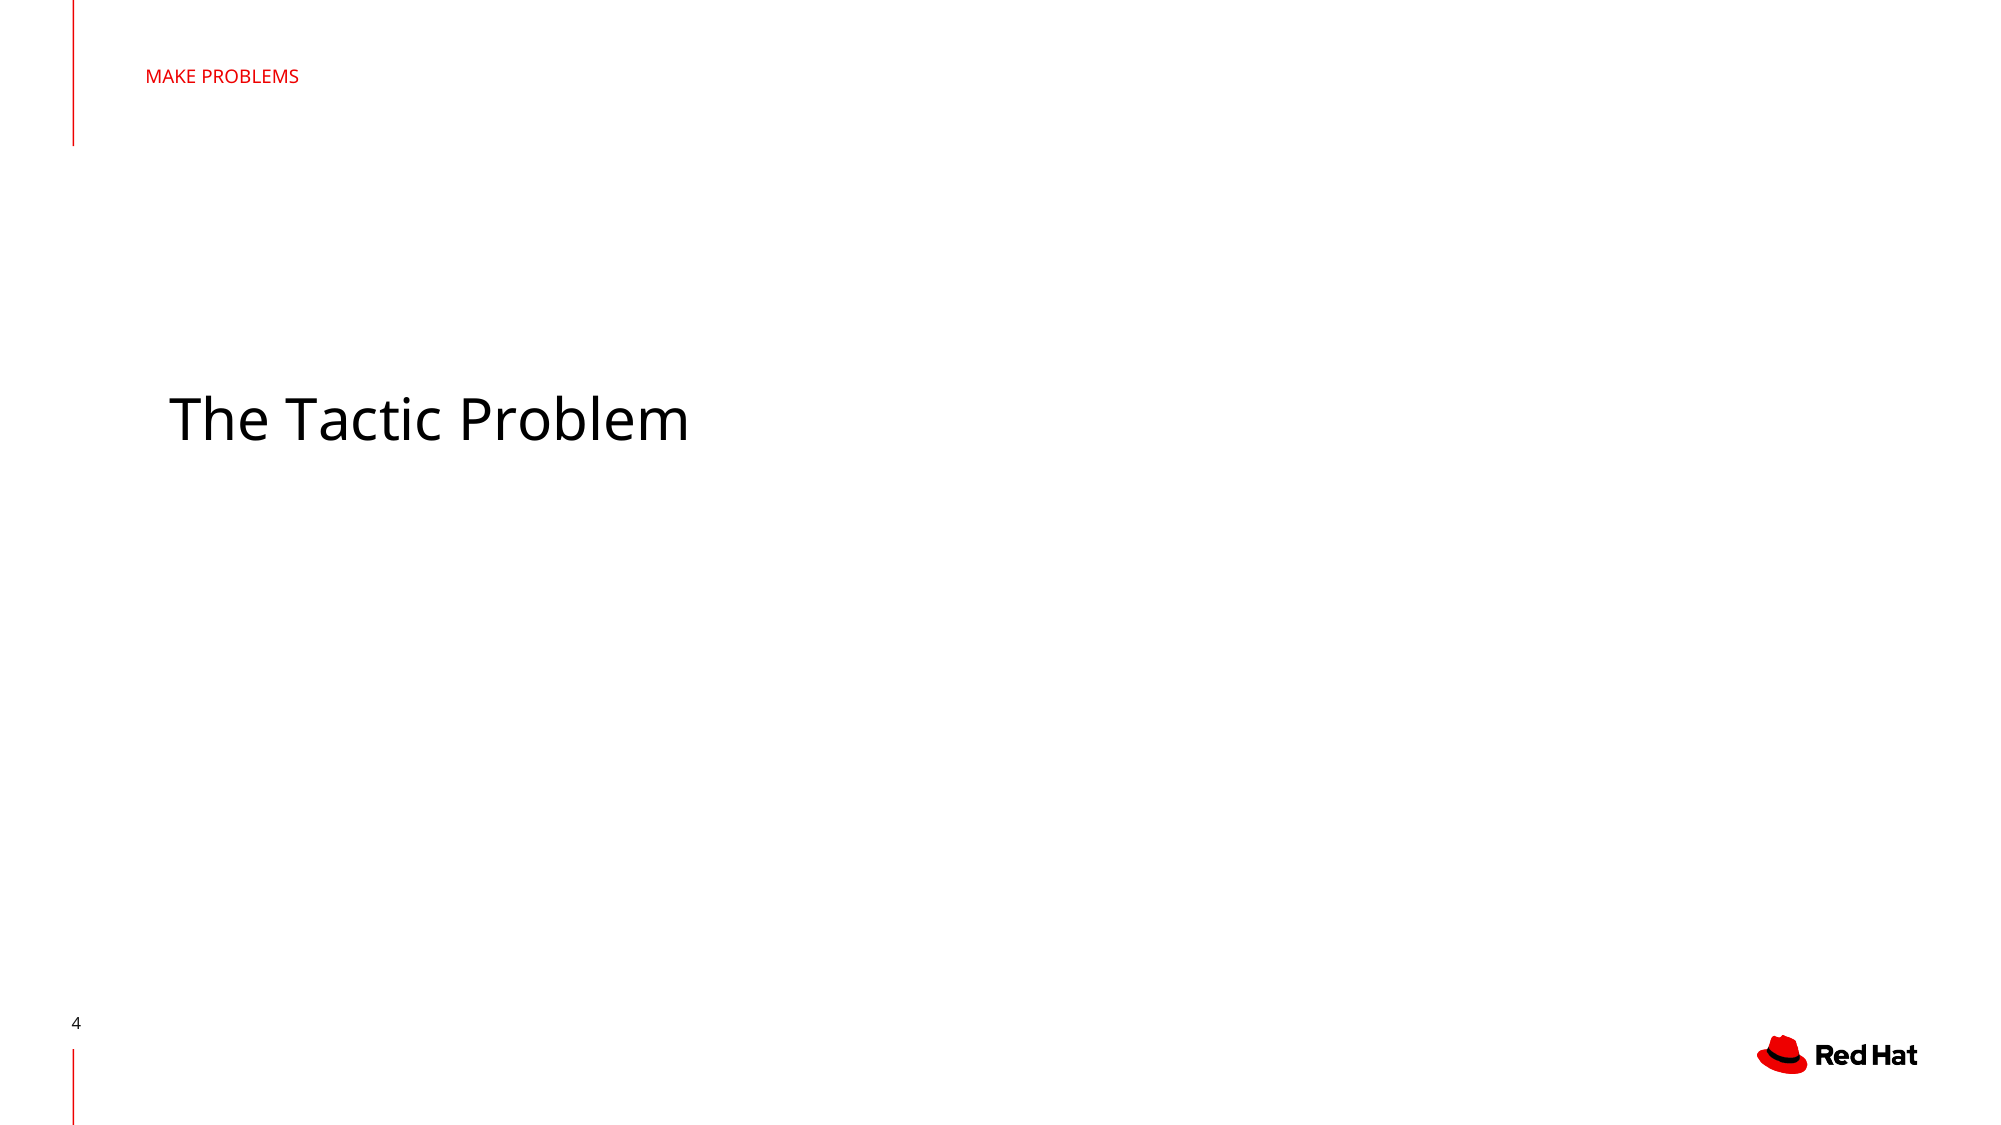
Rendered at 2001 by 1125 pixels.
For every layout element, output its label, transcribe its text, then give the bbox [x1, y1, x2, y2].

text_box The Tactic Problem [154, 235, 1807, 460]
text_box MAKE PROBLEMS [73, 9, 918, 144]
picture [1757, 1035, 1918, 1074]
